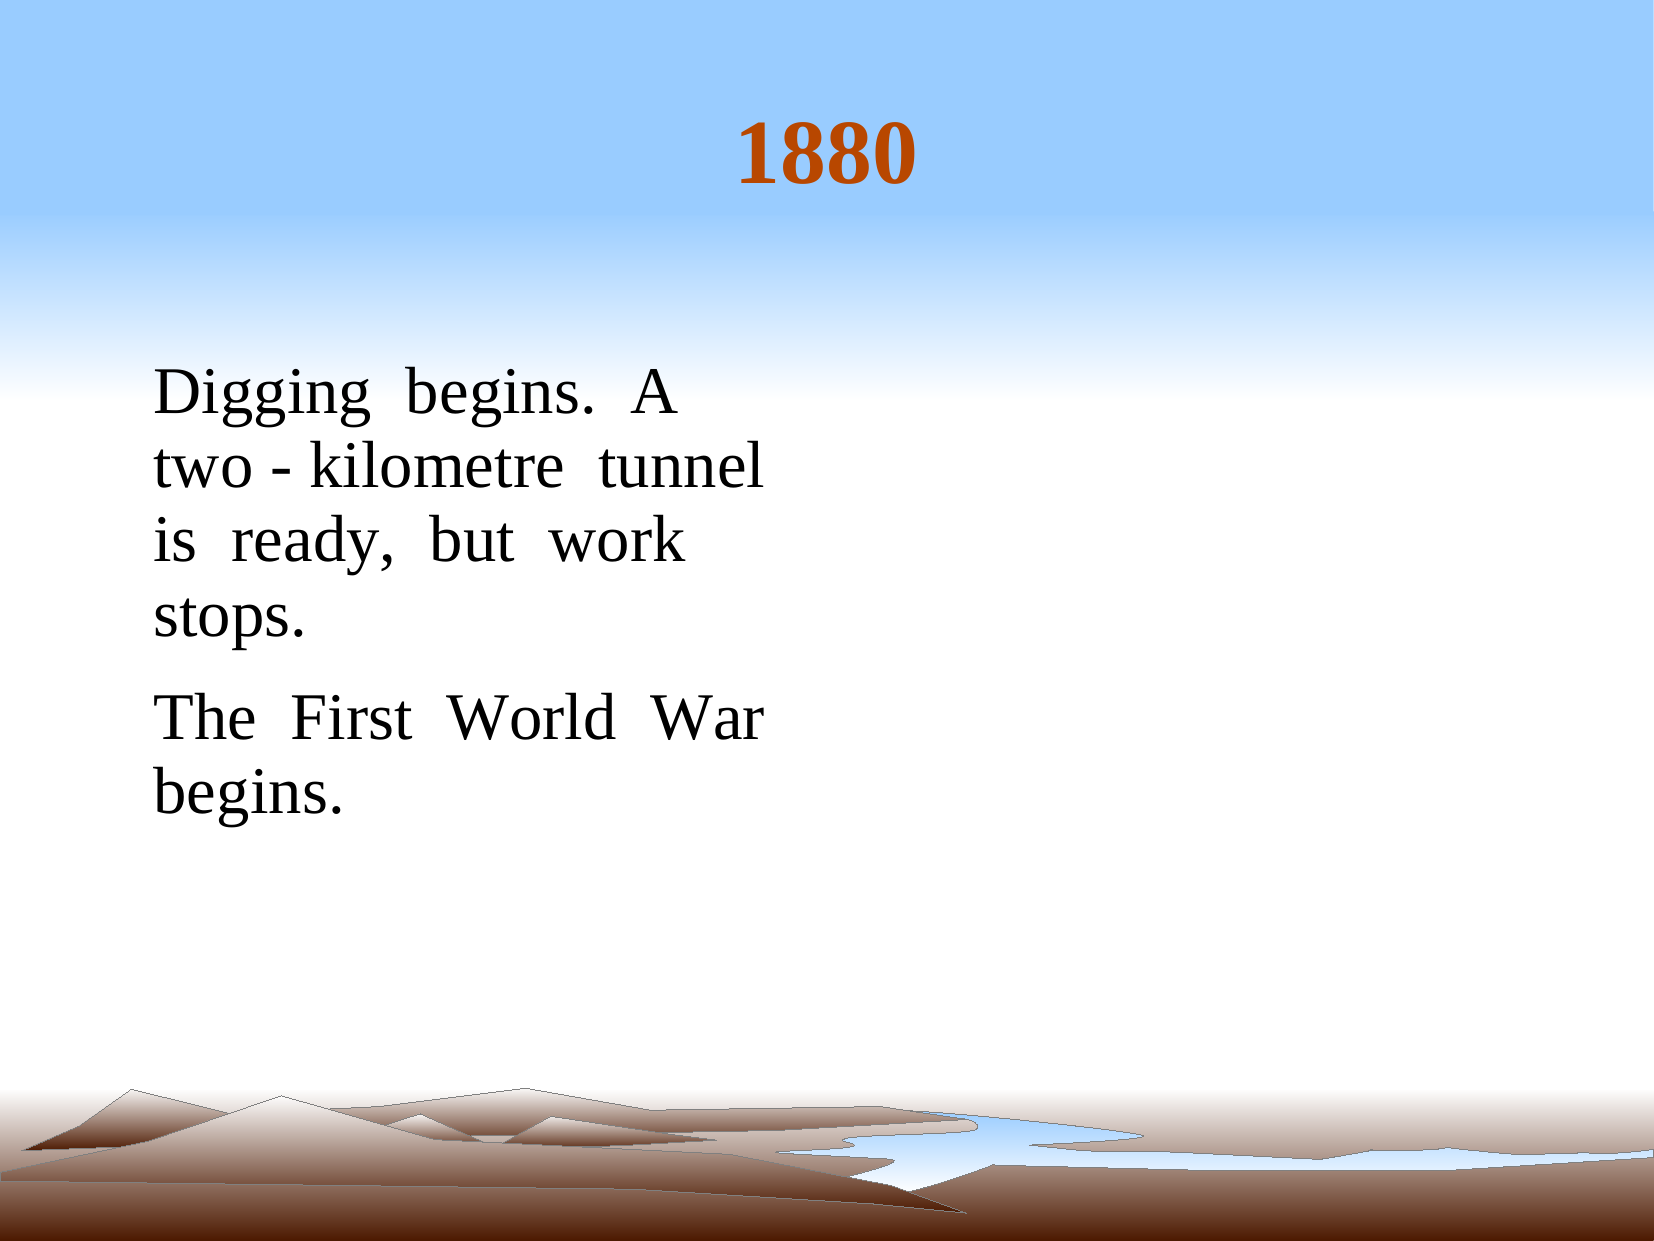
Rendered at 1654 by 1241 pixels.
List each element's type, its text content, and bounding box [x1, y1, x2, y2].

list Digging begins. A two - kilometre tunnel is ready, but work stops. The First World War begins. [88, 354, 811, 1066]
picture [826, 261, 1565, 1123]
title 1880 [82, 56, 1571, 250]
